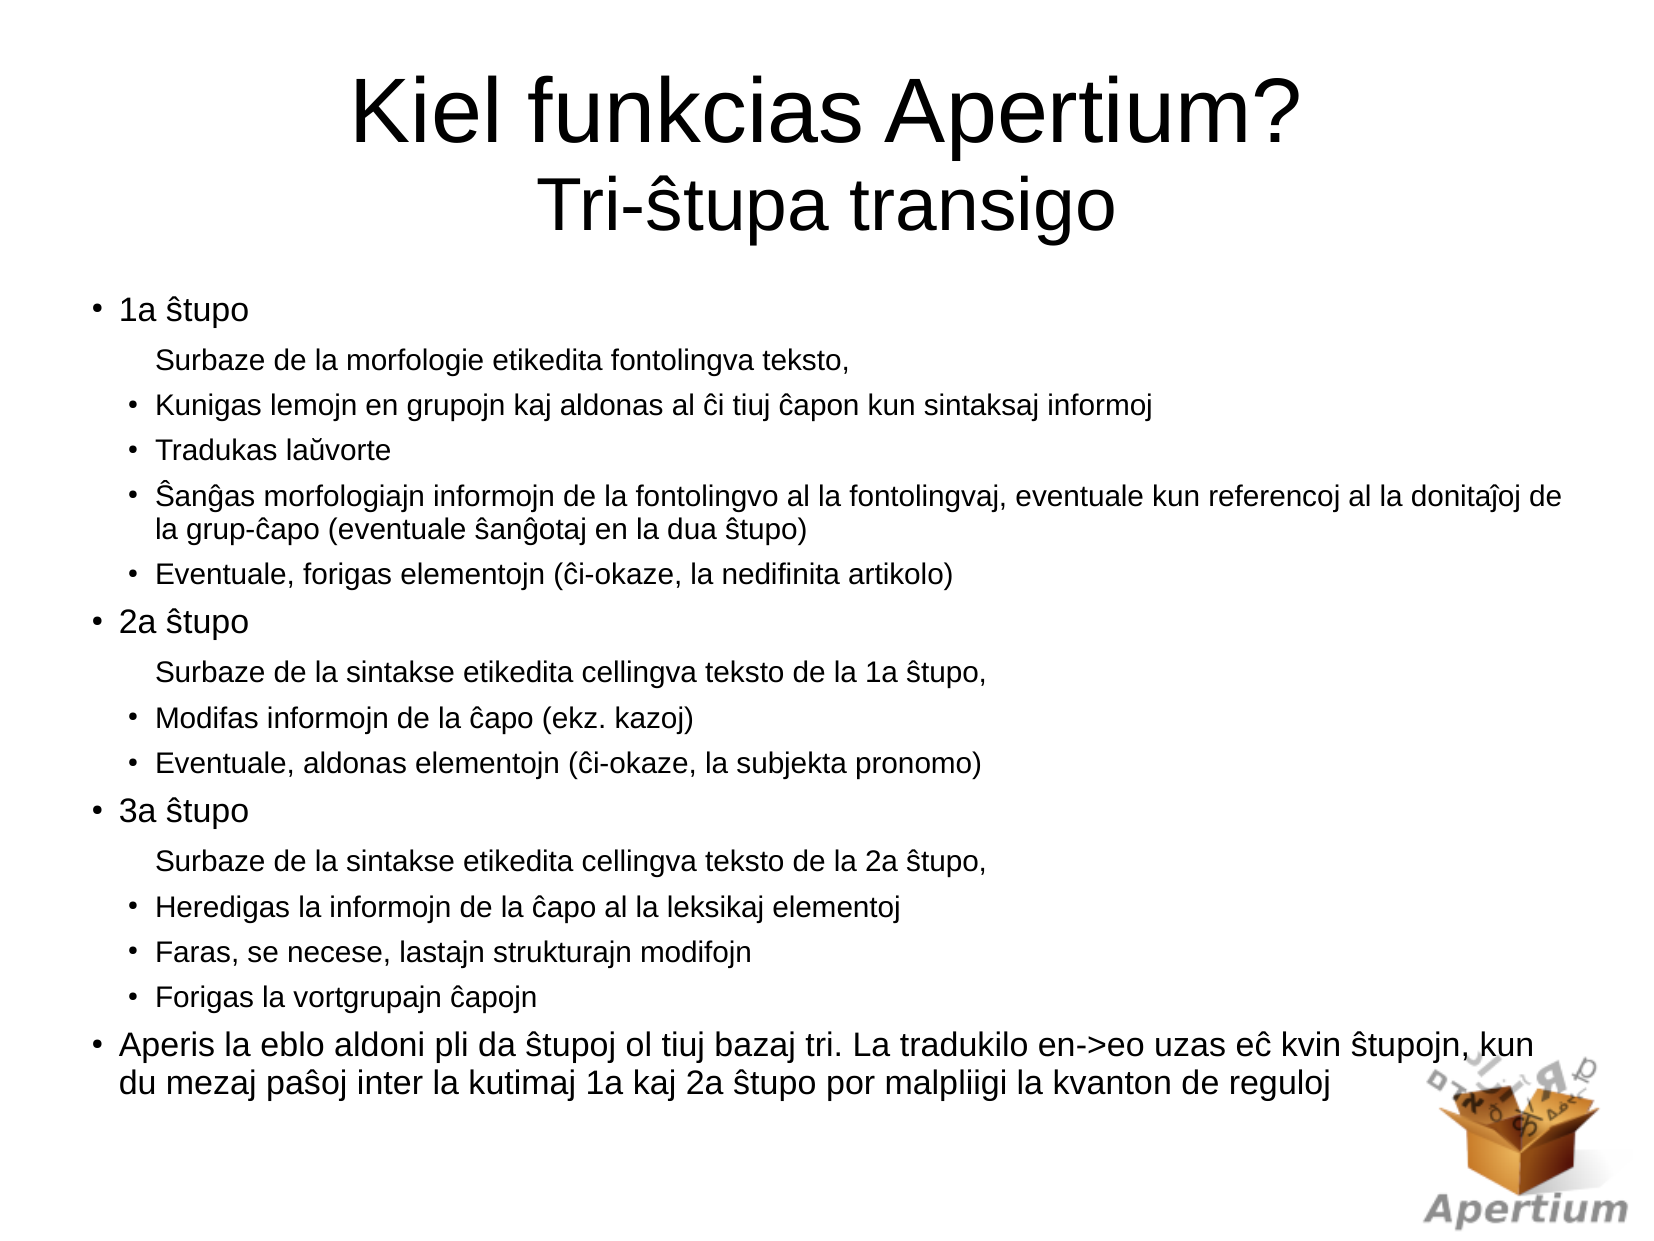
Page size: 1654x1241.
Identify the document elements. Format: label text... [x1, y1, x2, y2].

title Kiel funkcias Apertium? Tri-ŝtupa transigo [82, 56, 1571, 250]
list 1a ŝtupo Surbaze de la morfologie etikedita fontolingva teksto, Kunigas lemojn en grupojn kaj aldonas al ĉi tiuj ĉapon kun sintaksaj informoj Tradukas laŭvorte Ŝanĝas morfologiajn informojn de la fontolingvo al la fontolingvaj, eventuale kun referencoj al la donitaĵoj de la grup-ĉapo (eventuale ŝanĝotaj en la dua ŝtupo) Eventuale, forigas elementojn (ĉi-okaze, la nedifinita artikolo) 2a ŝtupo Surbaze de la sintakse etikedita cellingva teksto de la 1a ŝtupo, Modifas informojn de la ĉapo (ekz. kazoj) Eventuale, aldonas elementojn (ĉi-okaze, la subjekta pronomo) 3a ŝtupo Surbaze de la sintakse etikedita cellingva teksto de la 2a ŝtupo, Heredigas la informojn de la ĉapo al la leksikaj elementoj Faras, se necese, lastajn strukturajn modifojn Forigas la vortgrupajn ĉapojn Aperis la eblo aldoni pli da ŝtupoj ol tiuj bazaj tri. La tradukilo en->eo uzas eĉ kvin ŝtupojn, kun du mezaj paŝoj inter la kutimaj 1a kaj 2a ŝtupo por malpliigi la kvanton de reguloj [82, 290, 1571, 1109]
picture [1417, 1033, 1633, 1241]
